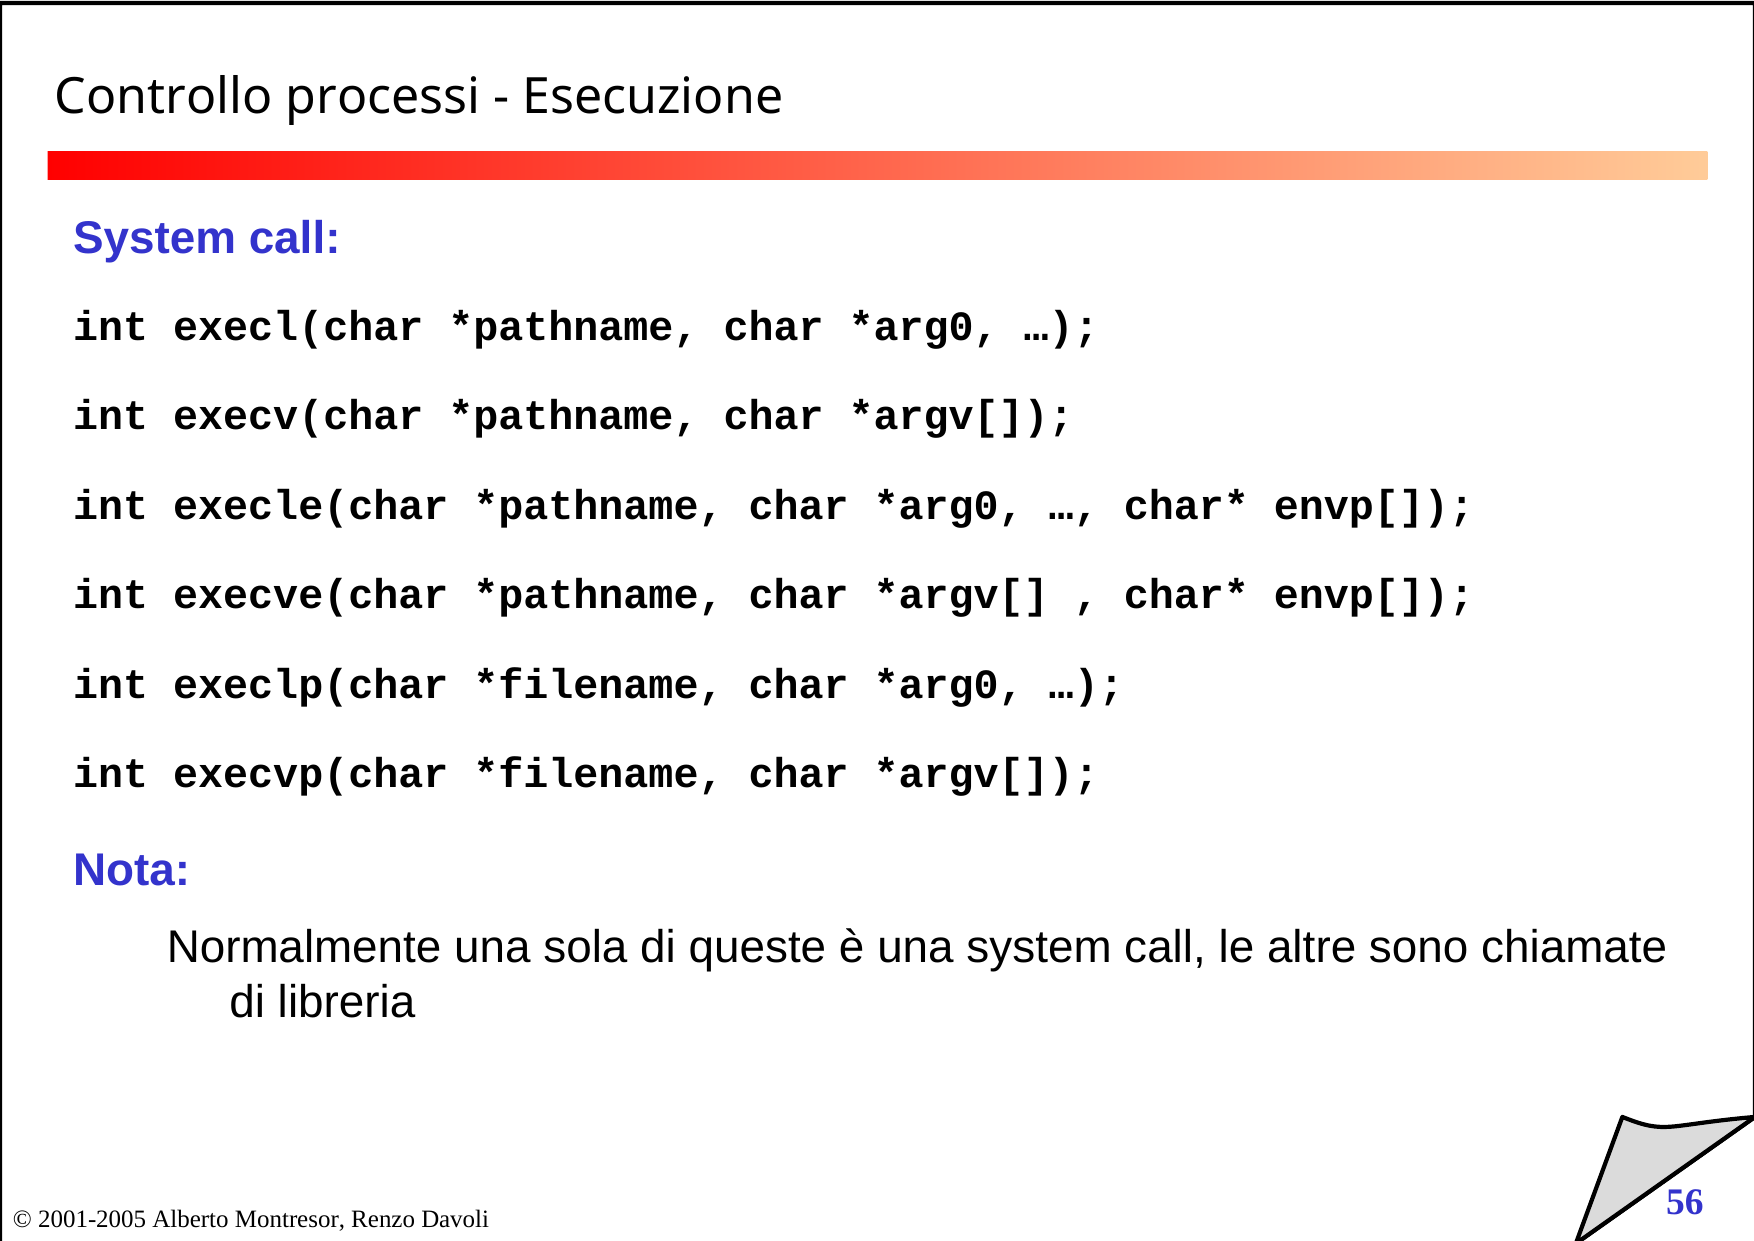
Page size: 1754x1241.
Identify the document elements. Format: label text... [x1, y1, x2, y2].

title Controllo processi - Esecuzione [40, 49, 1714, 144]
list System call: int execl(char *pathname, char *arg0, …); int execv(char *pathname, char *argv[]); int execle(char *pathname, char *arg0, …, char* envp[]); int execve(char *pathname, char *argv[] , char* envp[]); int execlp(char *filename, char *arg0, …); int execvp(char *filename, char *argv[]); Nota: Normalmente una sola di queste è una system call, le altre sono chiamate di libreria [58, 201, 1696, 1241]
